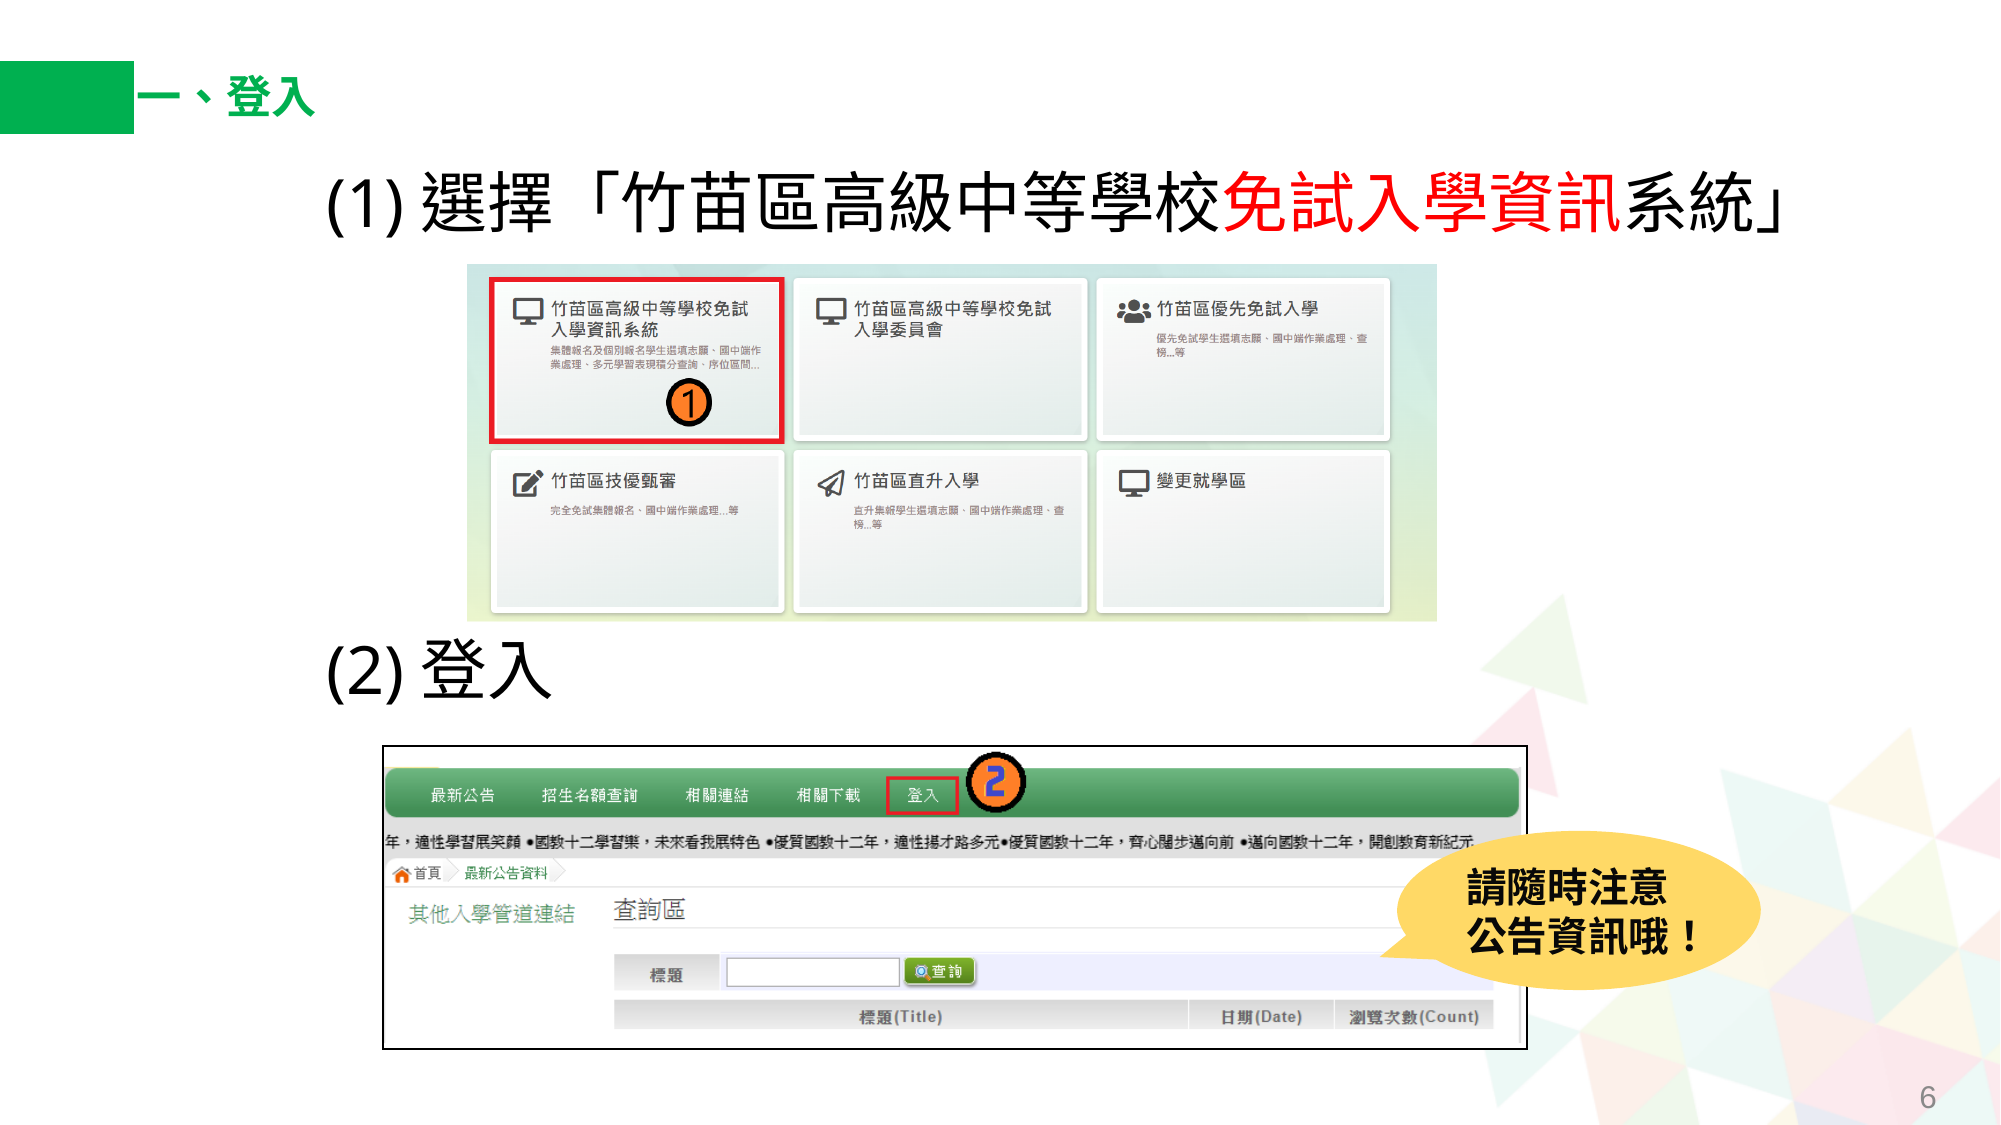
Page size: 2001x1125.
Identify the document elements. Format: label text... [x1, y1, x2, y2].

text_box [0, 61, 134, 134]
text_box (2)登入 [311, 619, 559, 716]
text_box 請隨時注意公告資訊哦！ [1379, 830, 1761, 991]
text_box 6 [1907, 1064, 2000, 1125]
picture [467, 262, 1437, 624]
text_box (1)選擇「竹苗區高級中等學校免試入學資訊系統」 [311, 153, 1838, 250]
text_box 一、登入 [121, 60, 583, 131]
picture [383, 746, 1527, 1049]
